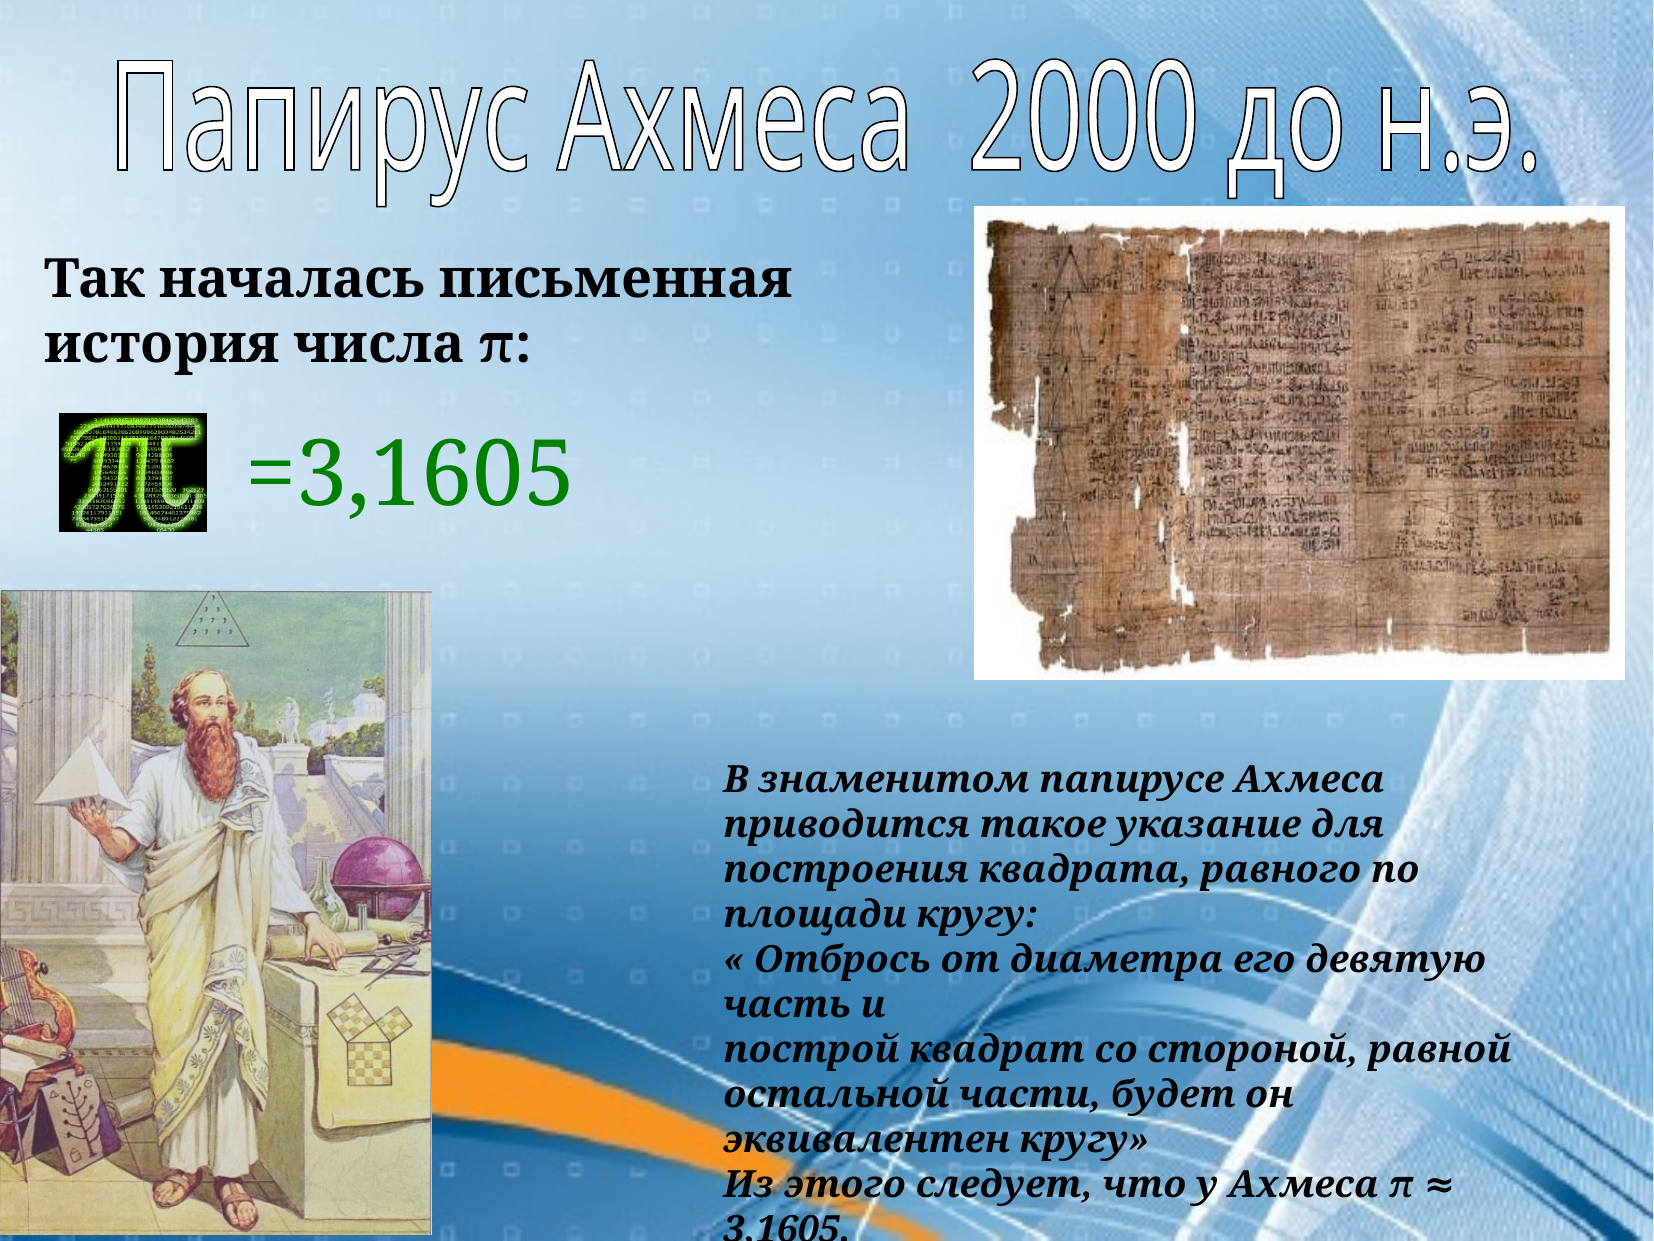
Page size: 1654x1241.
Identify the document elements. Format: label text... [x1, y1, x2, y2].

text_box Папирус Ахмеса 2000 до н.э. [118, 60, 173, 170]
text_box Папирус Ахмеса 2000 до н.э. [556, 60, 622, 170]
text_box Папирус Ахмеса 2000 до н.э. [1468, 86, 1510, 172]
text_box Папирус Ахмеса 2000 до н.э. [311, 87, 360, 170]
text_box Папирус Ахмеса 2000 до н.э. [1381, 87, 1430, 170]
text_box Папирус Ахмеса 2000 до н.э. [814, 86, 855, 172]
text_box =3,1605 [230, 406, 739, 532]
text_box Папирус Ахмеса 2000 до н.э. [1088, 59, 1137, 172]
text_box Папирус Ахмеса 2000 до н.э. [1228, 87, 1284, 199]
text_box Папирус Ахмеса 2000 до н.э. [972, 59, 1021, 170]
text_box Папирус Ахмеса 2000 до н.э. [684, 87, 743, 170]
text_box Папирус Ахмеса 2000 до н.э. [429, 87, 482, 207]
text_box Папирус Ахмеса 2000 до н.э. [623, 87, 674, 170]
text_box Папирус Ахмеса 2000 до н.э. [756, 86, 804, 172]
text_box В знаменитом папирусе Ахмеса приводится такое указание для построения квадрата, равного по площади кругу: « Отбрось от диаметра его девятую часть и построй квадрат со стороной, равной остальной части, будет он эквивалентен кругу» Из этого следует, что у Ахмеса π ≈ 3,1605. [708, 747, 1595, 1241]
text_box Папирус Ахмеса 2000 до н.э. [187, 86, 232, 172]
text_box Папирус Ахмеса 2000 до н.э. [376, 86, 426, 207]
text_box Папирус Ахмеса 2000 до н.э. [862, 86, 907, 172]
text_box Папирус Ахмеса 2000 до н.э. [1146, 59, 1195, 172]
text_box Так началась письменная история числа π: [29, 236, 916, 381]
picture [0, 0, 1654, 1241]
text_box Папирус Ахмеса 2000 до н.э. [487, 86, 528, 172]
text_box Папирус Ахмеса 2000 до н.э. [248, 87, 295, 170]
text_box Папирус Ахмеса 2000 до н.э. [1030, 59, 1079, 172]
text_box Папирус Ахмеса 2000 до н.э. [1290, 86, 1342, 172]
